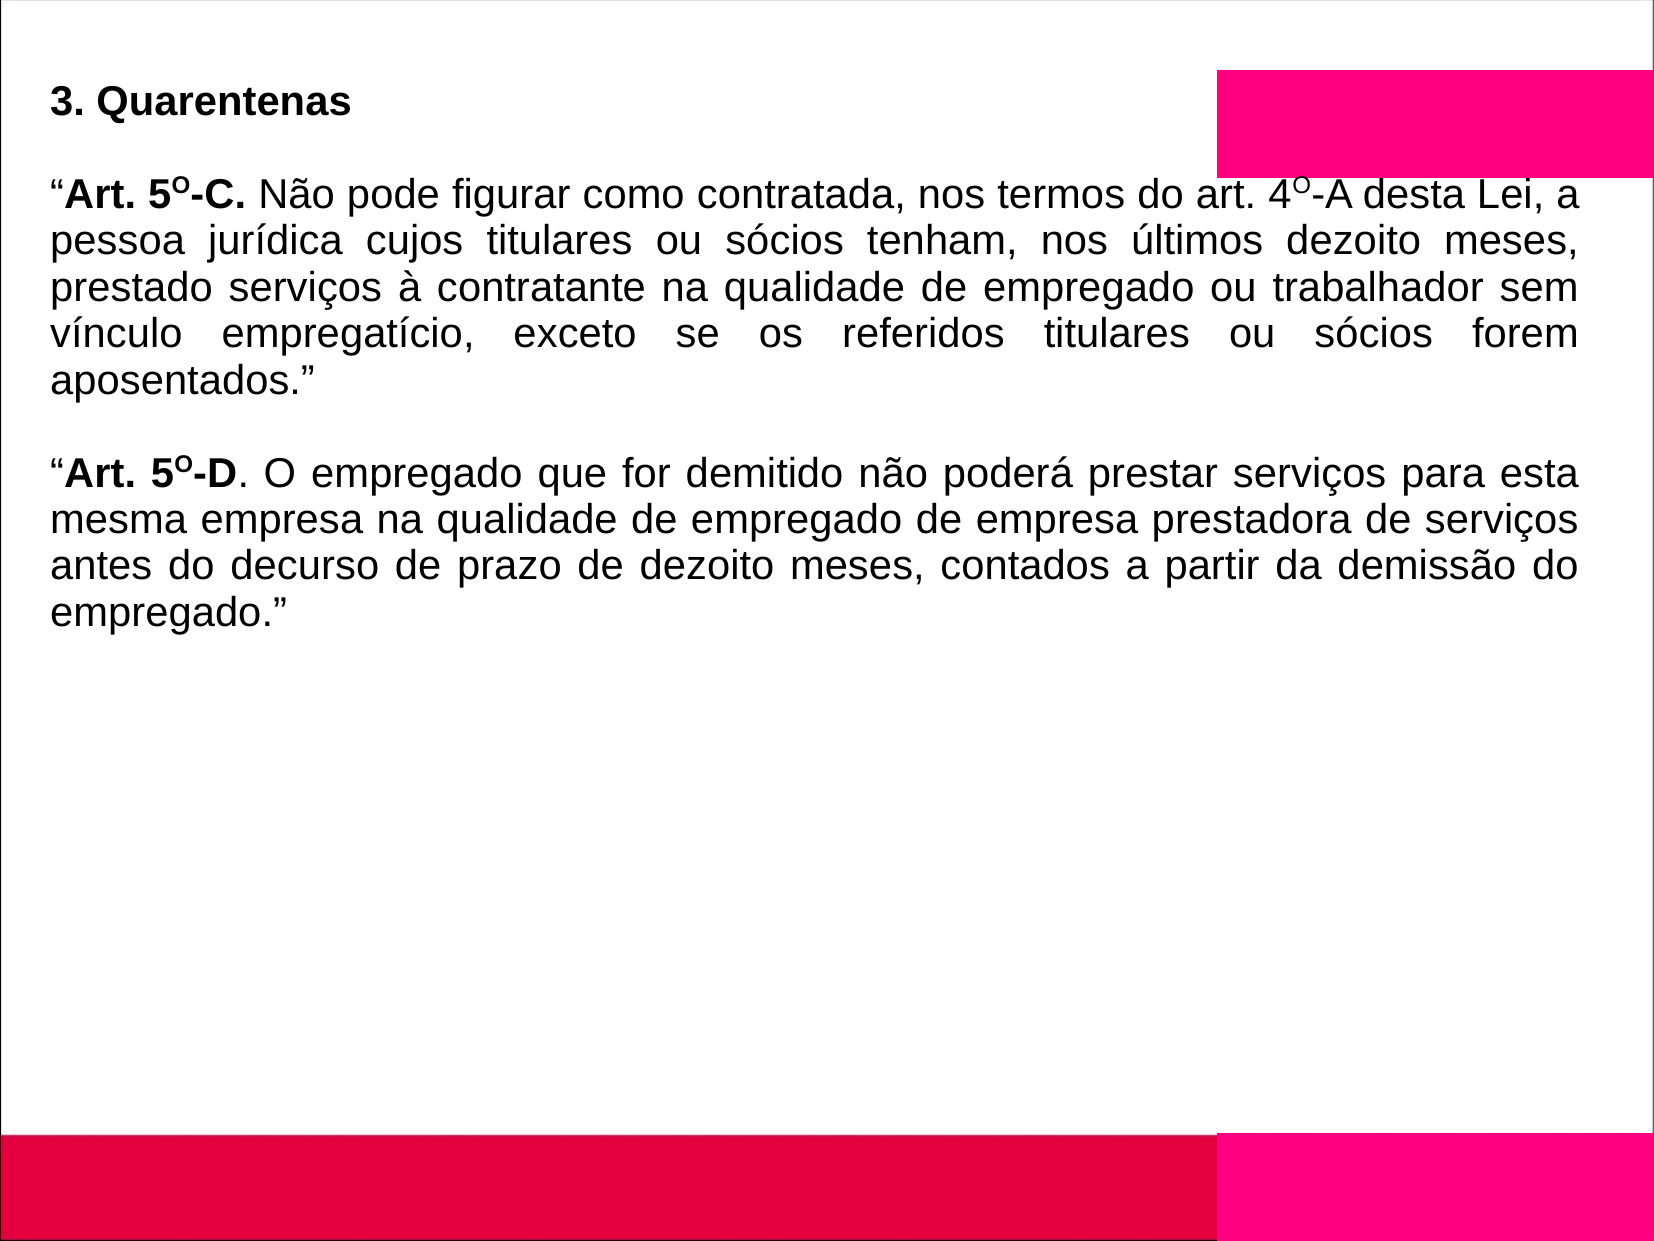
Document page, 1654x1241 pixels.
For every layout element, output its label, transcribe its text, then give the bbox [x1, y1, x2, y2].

text_box 3. Quarentenas “Art. 5O-C. Não pode figurar como contratada, nos termos do art. 4O-A desta Lei, a pessoa jurídica cujos titulares ou sócios tenham, nos últimos dezoito meses, prestado serviços à contratante na qualidade de empregado ou trabalhador sem vínculo empregatício, exceto se os referidos titulares ou sócios forem aposentados.” “Art. 5O-D. O empregado que for demitido não poderá prestar serviços para esta mesma empresa na qualidade de empregado de empresa prestadora de serviços antes do decurso de prazo de dezoito meses, contados a partir da demissão do empregado.” [35, 23, 1595, 841]
picture [0, 0, 1654, 1241]
